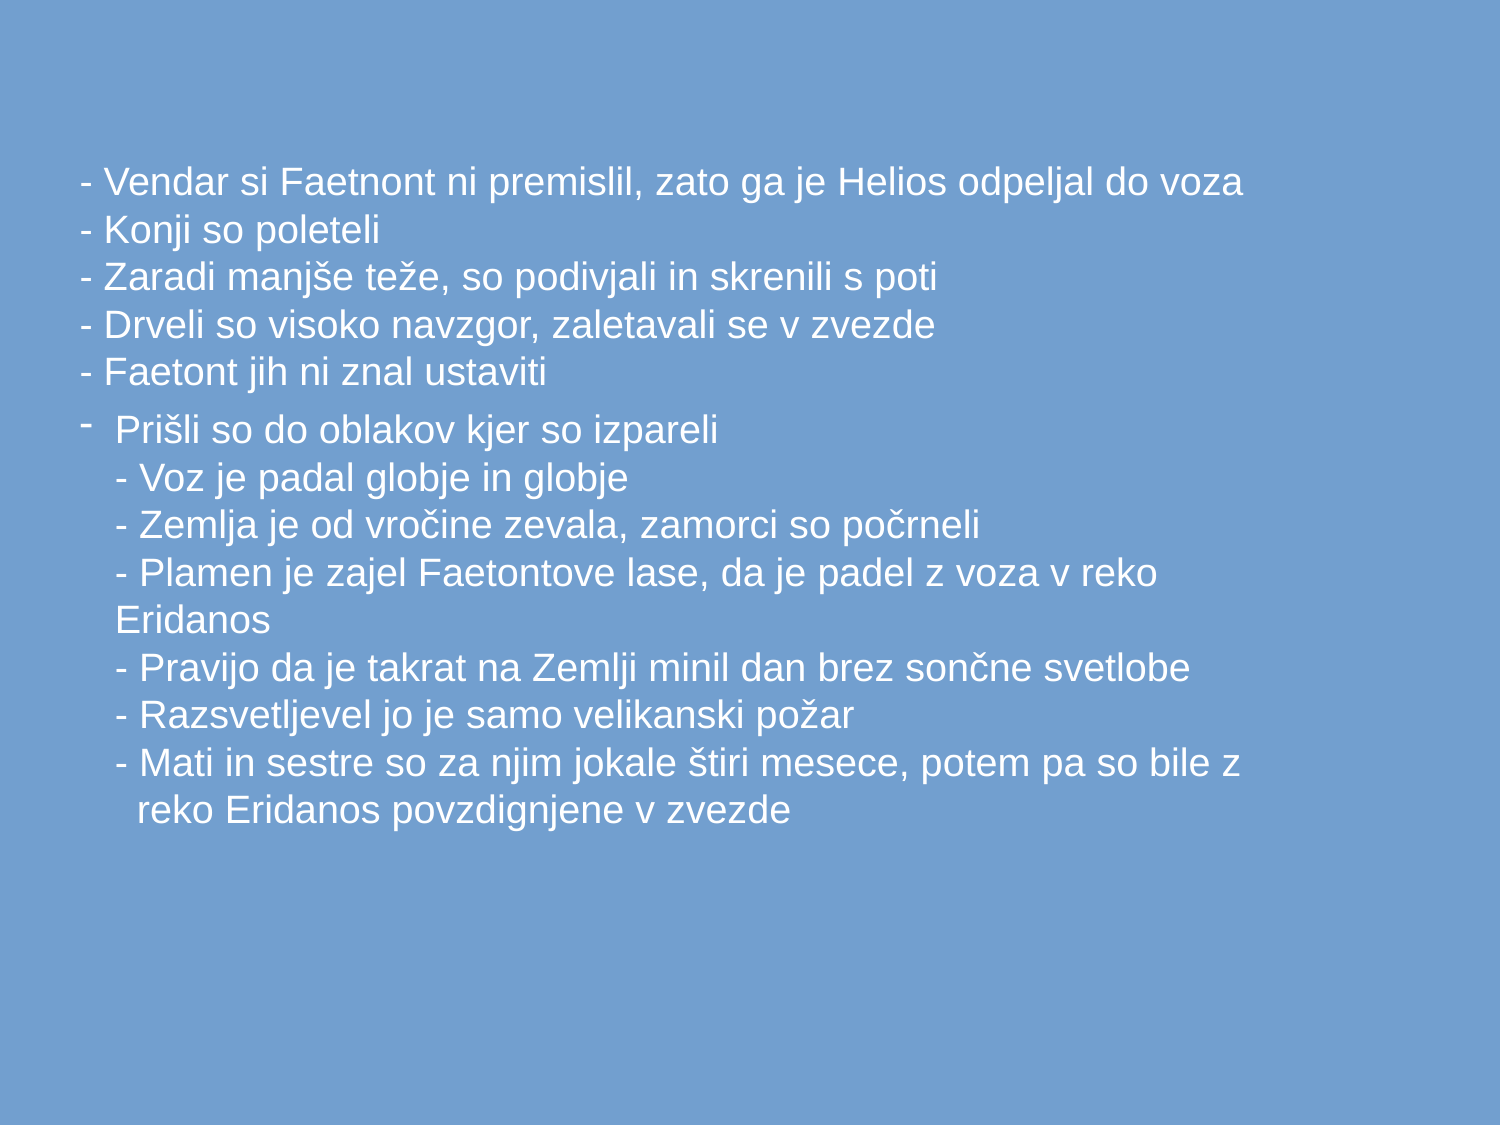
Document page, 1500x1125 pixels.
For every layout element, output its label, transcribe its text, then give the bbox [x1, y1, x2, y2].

text_box - Vendar si Faetnont ni premislil, zato ga je Helios odpeljal do voza - Konji so poleteli - Zaradi manjše teže, so podivjali in skrenili s poti - Drveli so visoko navzgor, zaletavali se v zvezde - Faetont jih ni znal ustaviti [64, 148, 1424, 449]
text_box Prišli so do oblakov kjer so izpareli - Voz je padal globje in globje - Zemlja je od vročine zevala, zamorci so počrneli - Plamen je zajel Faetontove lase, da je padel z voza v reko Eridanos - Pravijo da je takrat na Zemlji minil dan brez sončne svetlobe - Razsvetljevel jo je samo velikanski požar - Mati in sestre so za njim jokale štiri mesece, potem pa so bile z reko Eridanos povzdignjene v zvezde [64, 449, 1341, 840]
